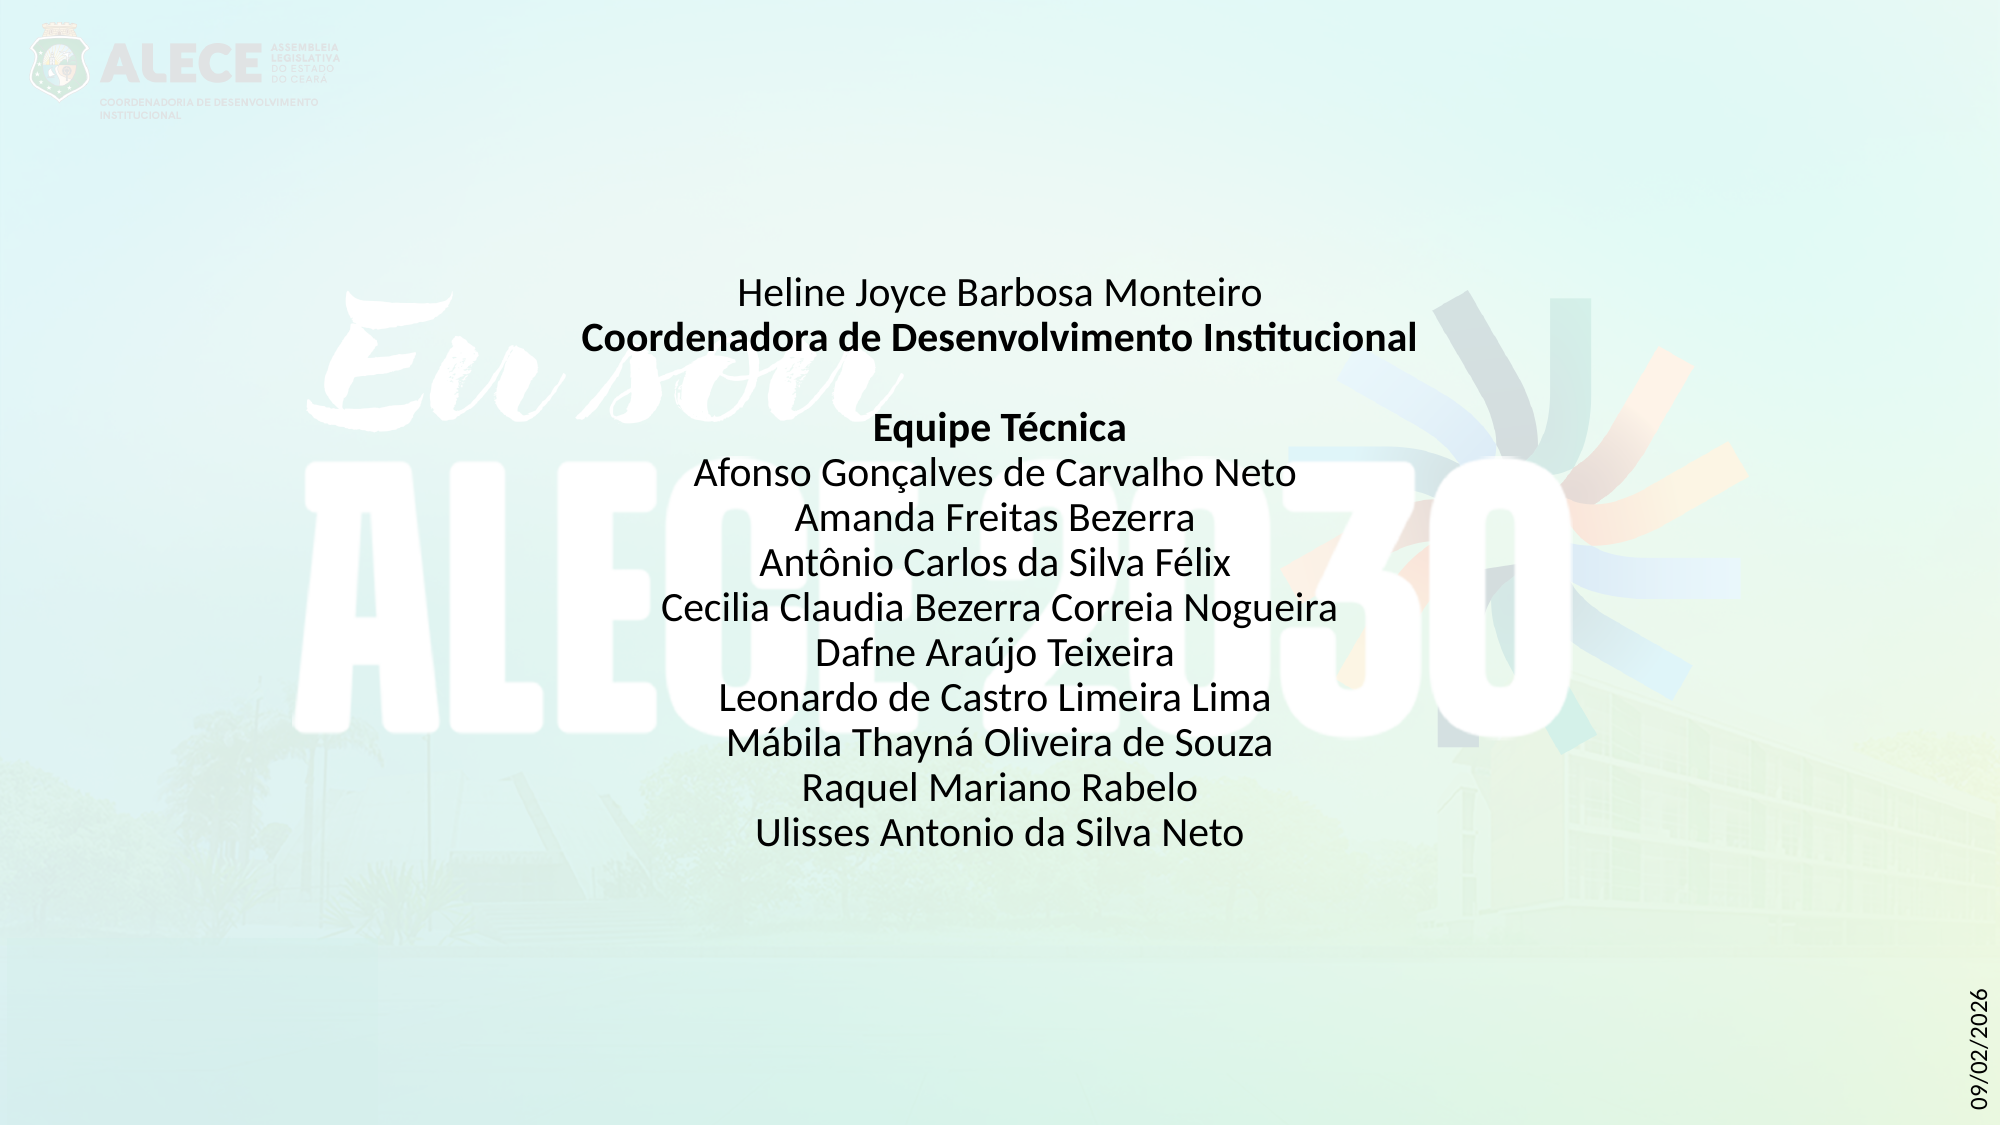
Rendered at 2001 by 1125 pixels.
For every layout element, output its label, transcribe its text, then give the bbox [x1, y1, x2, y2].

text_box 09/02/2026 [1954, 972, 2000, 1125]
title Heline Joyce Barbosa Monteiro Coordenadora de Desenvolvimento Institucional Equipe Técnica Afonso Gonçalves de Carvalho Neto Amanda Freitas Bezerra Antônio Carlos da Silva Félix Cecilia Claudia Bezerra Correia Nogueira Dafne Araújo Teixeira Leonardo de Castro Limeira Lima Mábila Thayná Oliveira de Souza Raquel Mariano Rabelo Ulisses Antonio da Silva Neto [0, 0, 2000, 1125]
